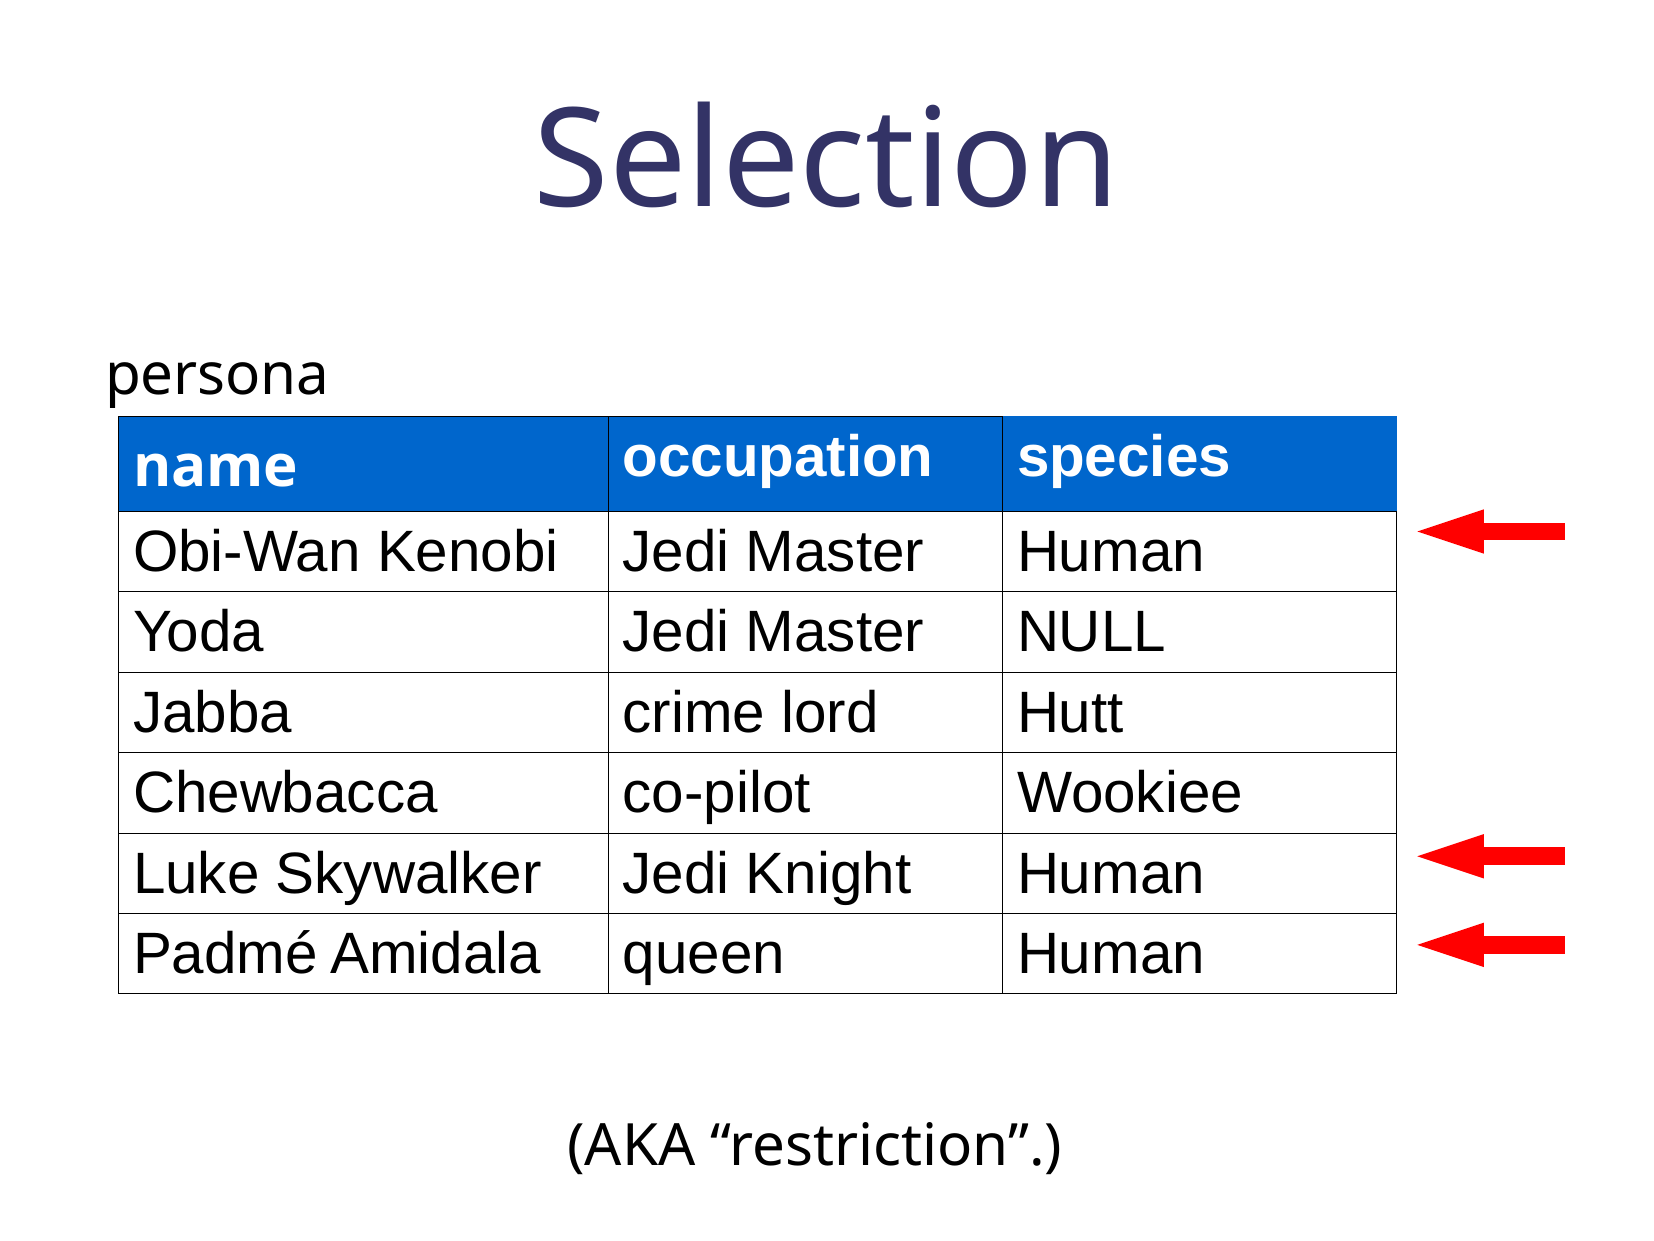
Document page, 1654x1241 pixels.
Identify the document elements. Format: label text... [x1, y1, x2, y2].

table_header species [1003, 416, 1397, 511]
table_cell co-pilot [609, 753, 1002, 833]
table_cell queen [609, 914, 1002, 993]
table_cell Human [1003, 834, 1396, 913]
table_header occupation [609, 417, 1002, 511]
table_cell crime lord [609, 673, 1002, 752]
table_header name [119, 417, 608, 511]
text_box (AKA “restriction”.) [64, 1095, 1565, 1182]
title Selection [82, 49, 1571, 257]
table_cell Jabba [119, 673, 608, 752]
text_box persona [75, 324, 685, 411]
table_cell Yoda [119, 592, 608, 672]
table_cell Obi-Wan Kenobi [119, 512, 608, 591]
table_cell Human [1003, 914, 1396, 993]
table_cell Wookiee [1003, 753, 1396, 833]
table_cell Human [1003, 512, 1396, 591]
table_cell Jedi Master [609, 592, 1002, 672]
table_cell Hutt [1003, 673, 1396, 752]
table_cell NULL [1003, 592, 1396, 672]
table_cell Chewbacca [119, 753, 608, 833]
table_cell Jedi Knight [609, 834, 1002, 913]
table_cell Luke Skywalker [119, 834, 608, 913]
table_cell Padmé Amidala [119, 914, 608, 993]
table_cell Jedi Master [609, 512, 1002, 591]
